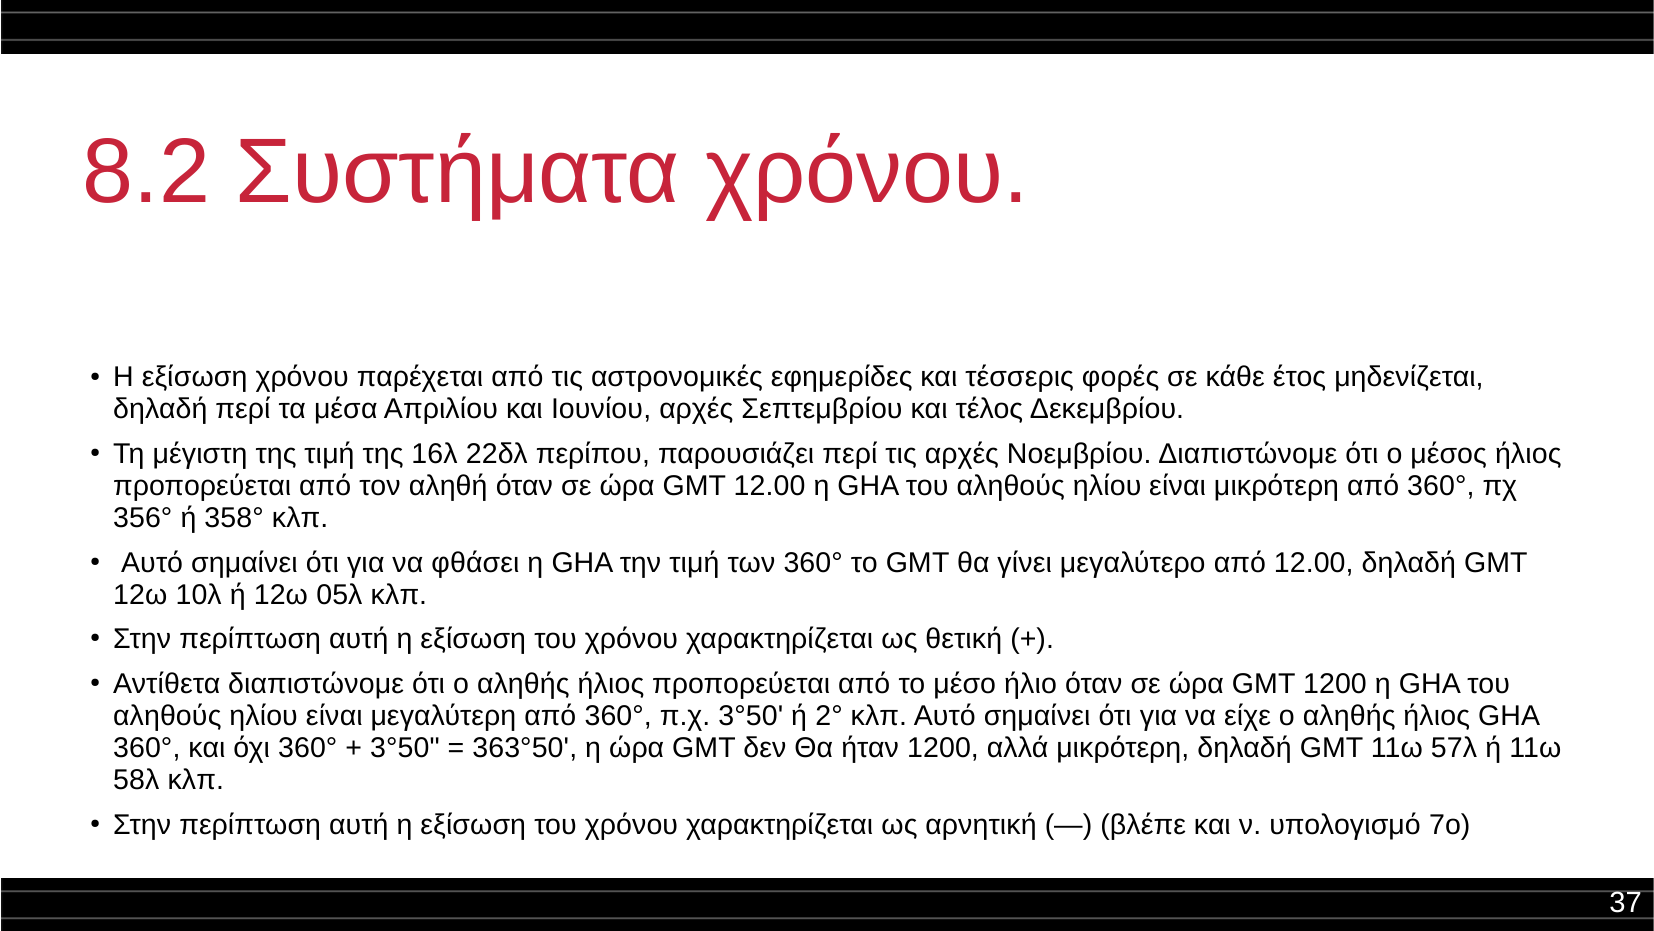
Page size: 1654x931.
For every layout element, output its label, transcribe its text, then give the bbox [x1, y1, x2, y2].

picture [1, 0, 1654, 54]
picture [1, 878, 1654, 931]
title 8.2 Συστήματα χρόνου. [82, 92, 1571, 249]
list Η εξίσωση χρόνου παρέχεται από τις αστρονομικές εφημερίδες και τέσσερις φορές σε κάθε έτος μηδενίζεται, δηλαδή περί τα μέσα Απριλίου και Ιουνίου, αρχές Σεπτεμβρίου και τέλος Δεκεμβρίου. Τη μέγιστη της τιμή της 16λ 22δλ περίπου, παρουσιάζει περί τις αρχές Νοεμβρίου. Διαπιστώνομε ότι ο μέσος ήλιος προπορεύεται από τον αληθή όταν σε ώρα GΜΤ 12.00 η GHA του αληθούς ηλίου είναι μικρότερη από 360°, πχ 356° ή 358° κλπ. Αυτό σημαίνει ότι για να φθάσει η GHA την τιμή των 360° το GMT θα γίνει μεγαλύτερο από 12.00, δηλαδή GMT 12ω 10λ ή 12ω 05λ κλπ. Στην περίπτωση αυτή η εξίσωση του χρόνου χαρακτηρίζεται ως θετική (+). Αντίθετα διαπιστώνομε ότι ο αληθής ήλιος προπορεύεται από το μέσο ήλιο όταν σε ώρα GMT 1200 η GHA του αληθούς ηλίου είναι μεγαλύτερη από 360°, π.χ. 3°50' ή 2° κλπ. Αυτό σημαίνει ότι για να είχε ο αληθής ήλιος GHA 360°, και όχι 360° + 3°50" = 363°50', η ώρα GΜΤ δεν Θα ήταν 1200, αλλά μικρότερη, δηλαδή GΜΤ 11ω 57λ ή 11ω 58λ κλπ. Στην περίπτωση αυτή η εξίσωση του χρόνου χαρακτηρίζεται ως αρνητική (—) (βλέπε και ν. υπολογισμό 7ο) [82, 271, 1571, 851]
